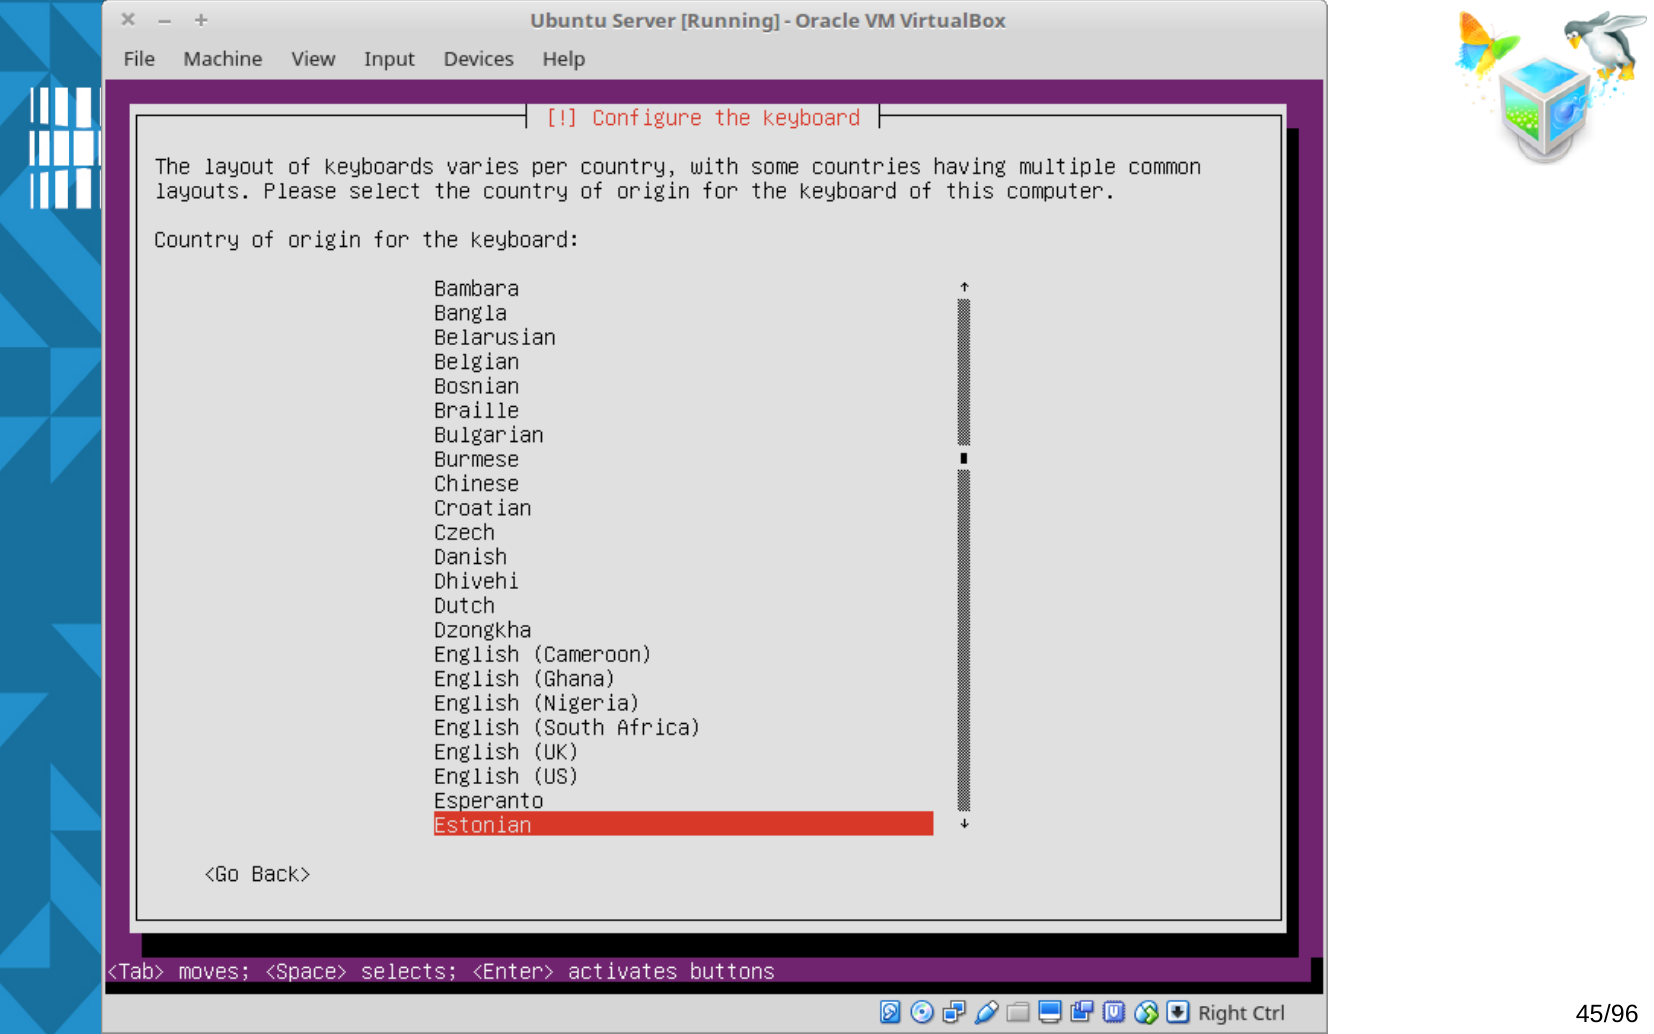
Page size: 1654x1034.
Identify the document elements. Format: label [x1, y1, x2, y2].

picture [101, 0, 1328, 1034]
picture [1452, 7, 1653, 166]
